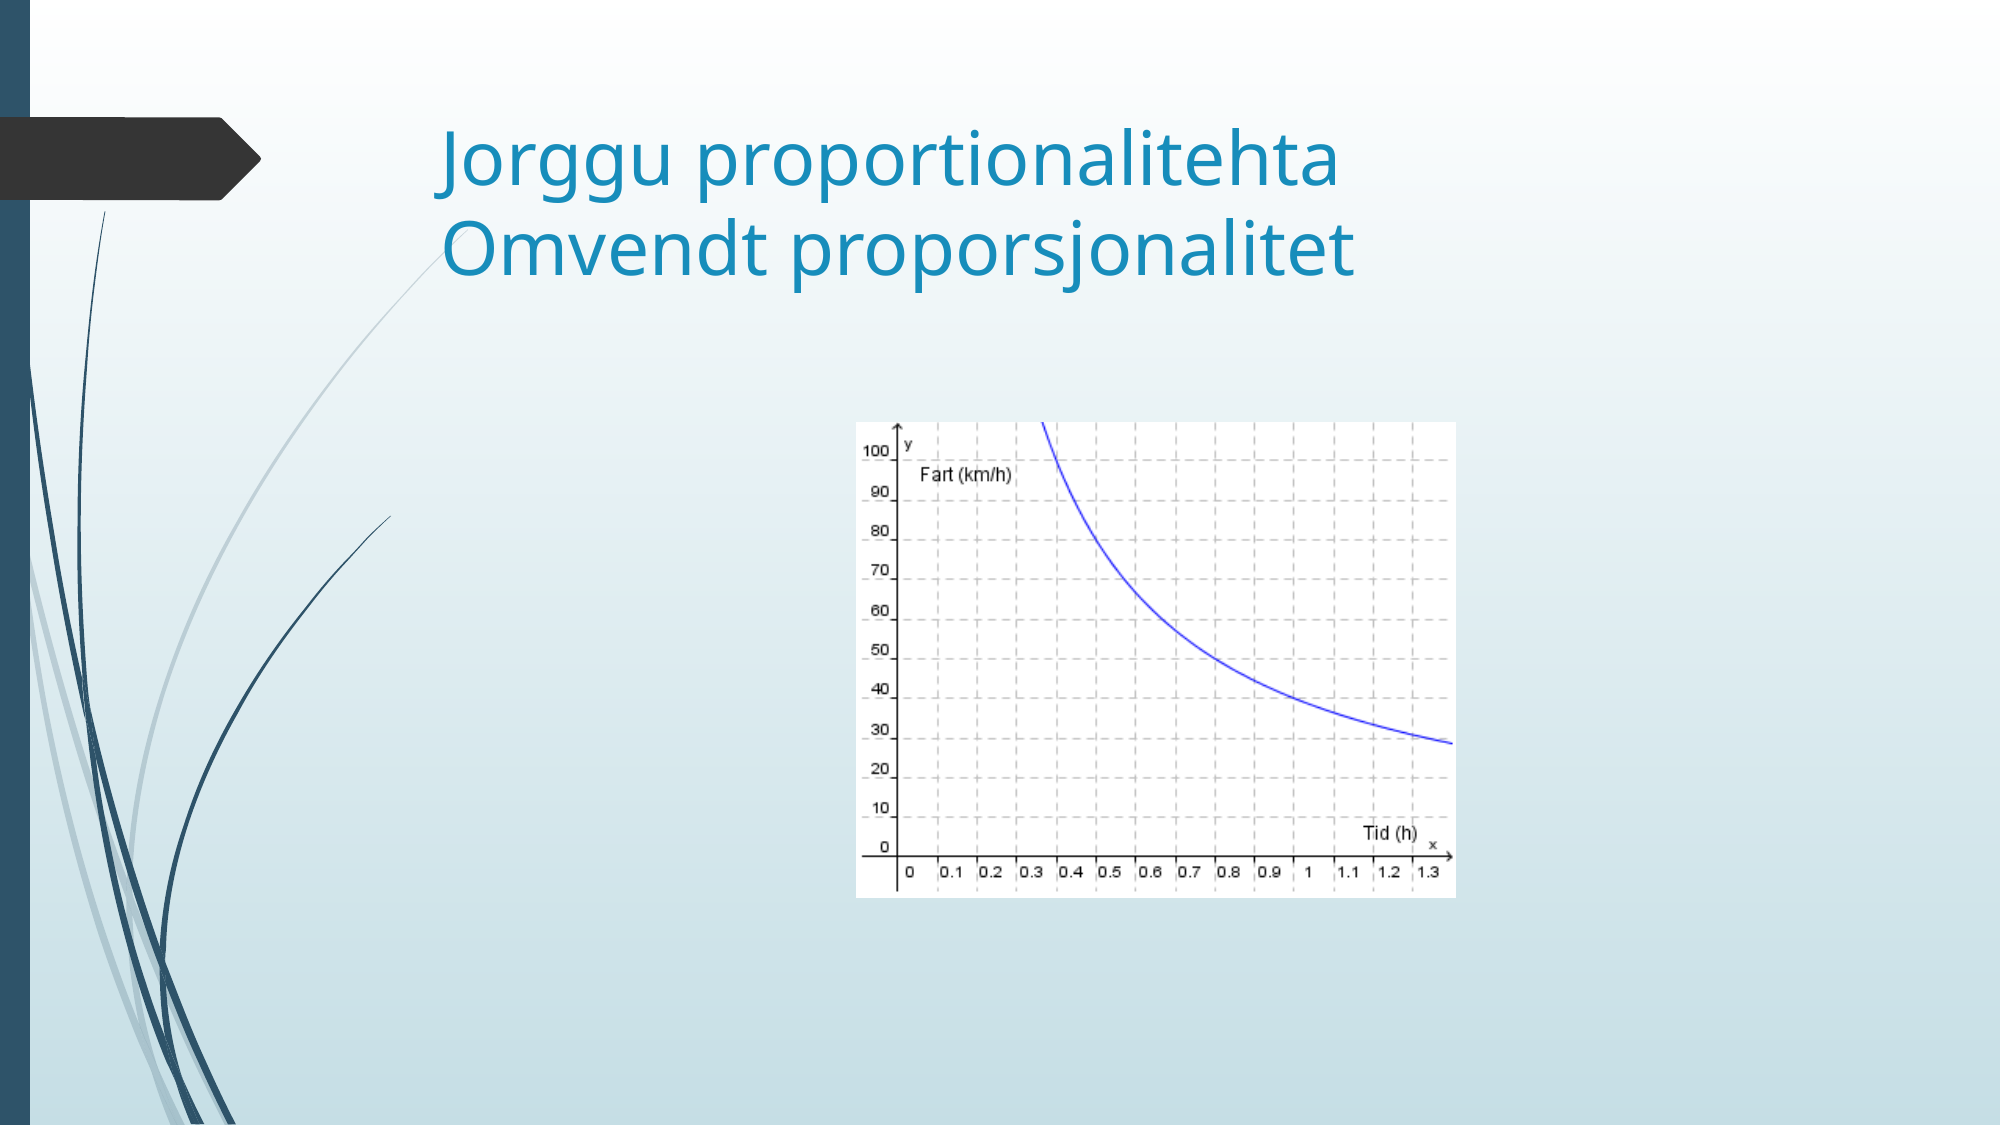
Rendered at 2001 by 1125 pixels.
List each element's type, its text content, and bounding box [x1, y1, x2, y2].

title Jorggu proportionalitehta Omvendt proporsjonalitet [425, 102, 1888, 313]
picture [856, 422, 1456, 898]
